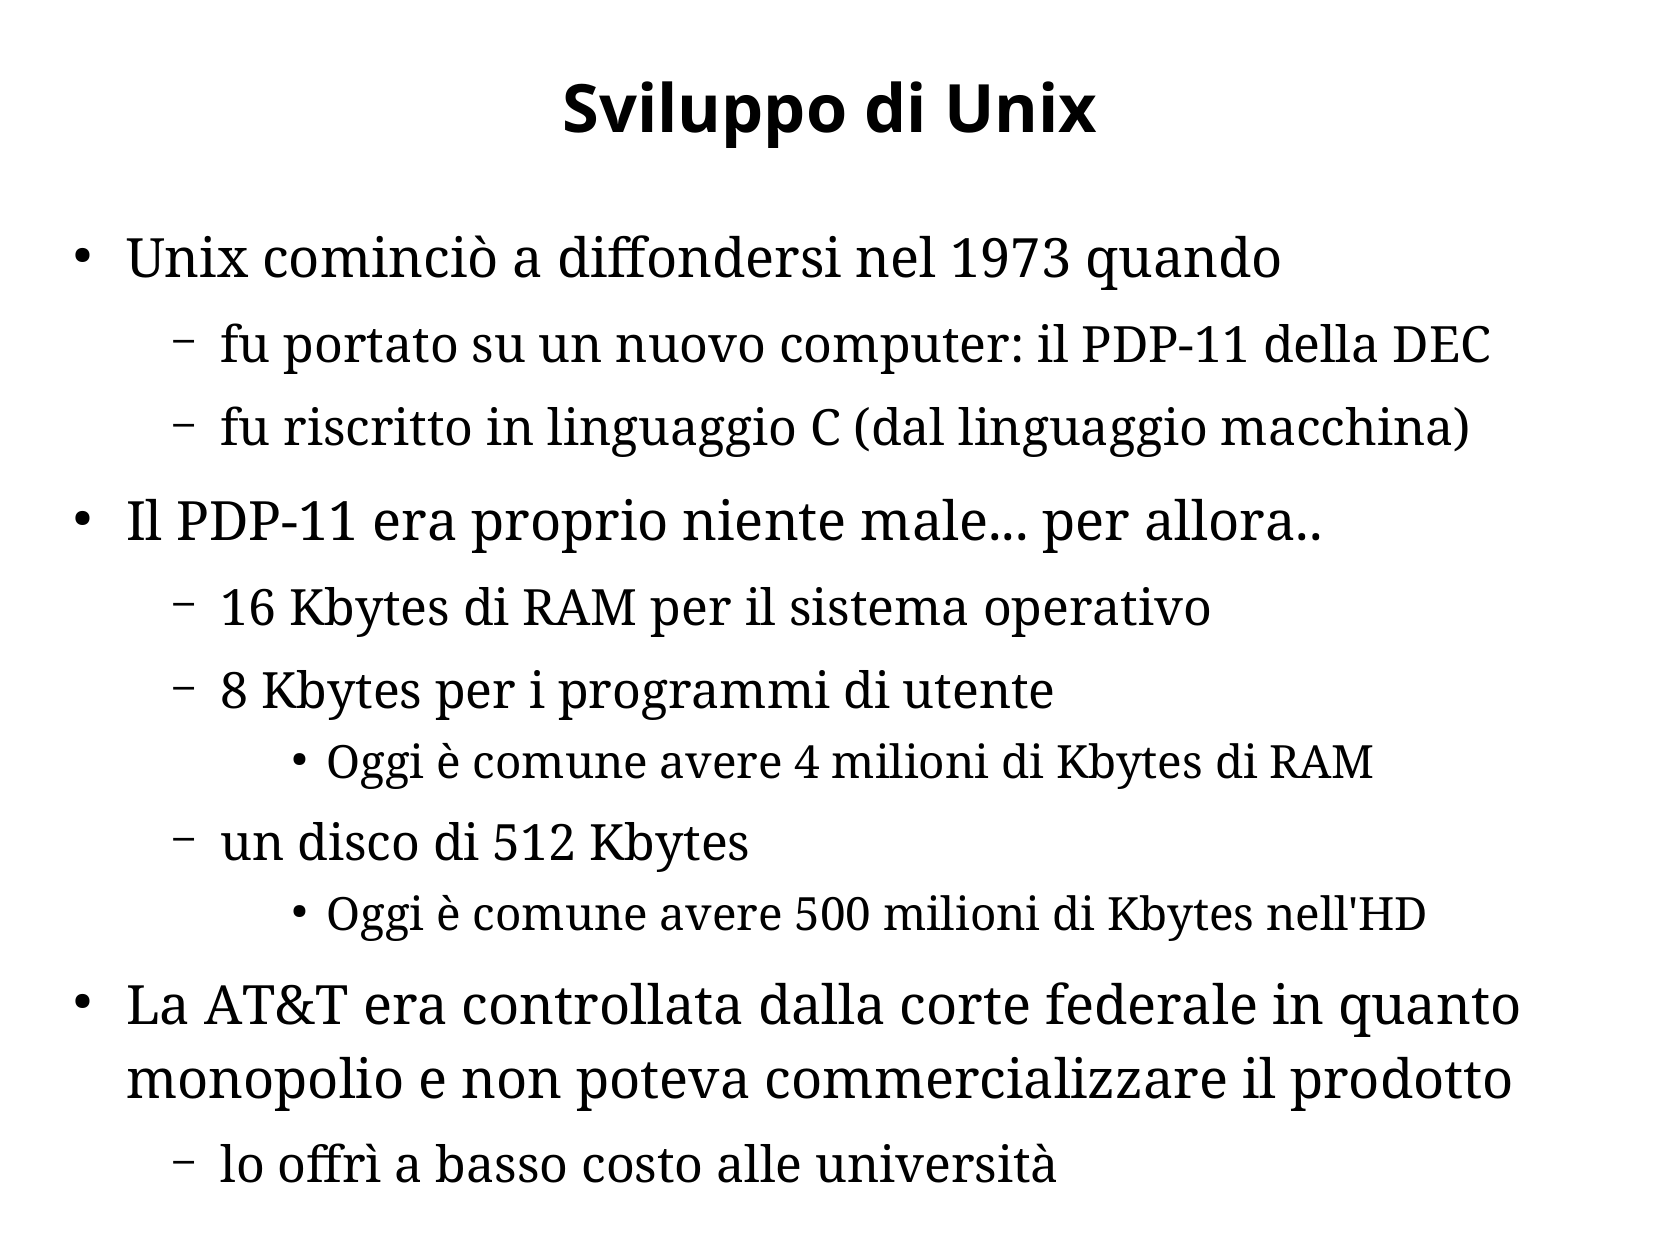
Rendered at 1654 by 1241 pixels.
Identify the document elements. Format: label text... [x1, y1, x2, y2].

list Unix cominciò a diffondersi nel 1973 quando fu portato su un nuovo computer: il PDP-11 della DEC fu riscritto in linguaggio C (dal linguaggio macchina) Il PDP-11 era proprio niente male... per allora.. 16 Kbytes di RAM per il sistema operativo 8 Kbytes per i programmi di utente Oggi è comune avere 4 milioni di Kbytes di RAM un disco di 512 Kbytes Oggi è comune avere 500 milioni di Kbytes nell'HD La AT&T era controllata dalla corte federale in quanto monopolio e non poteva commercializzare il prodotto lo offrì a basso costo alle università [55, 219, 1605, 1179]
title Sviluppo di Unix [52, 42, 1608, 173]
